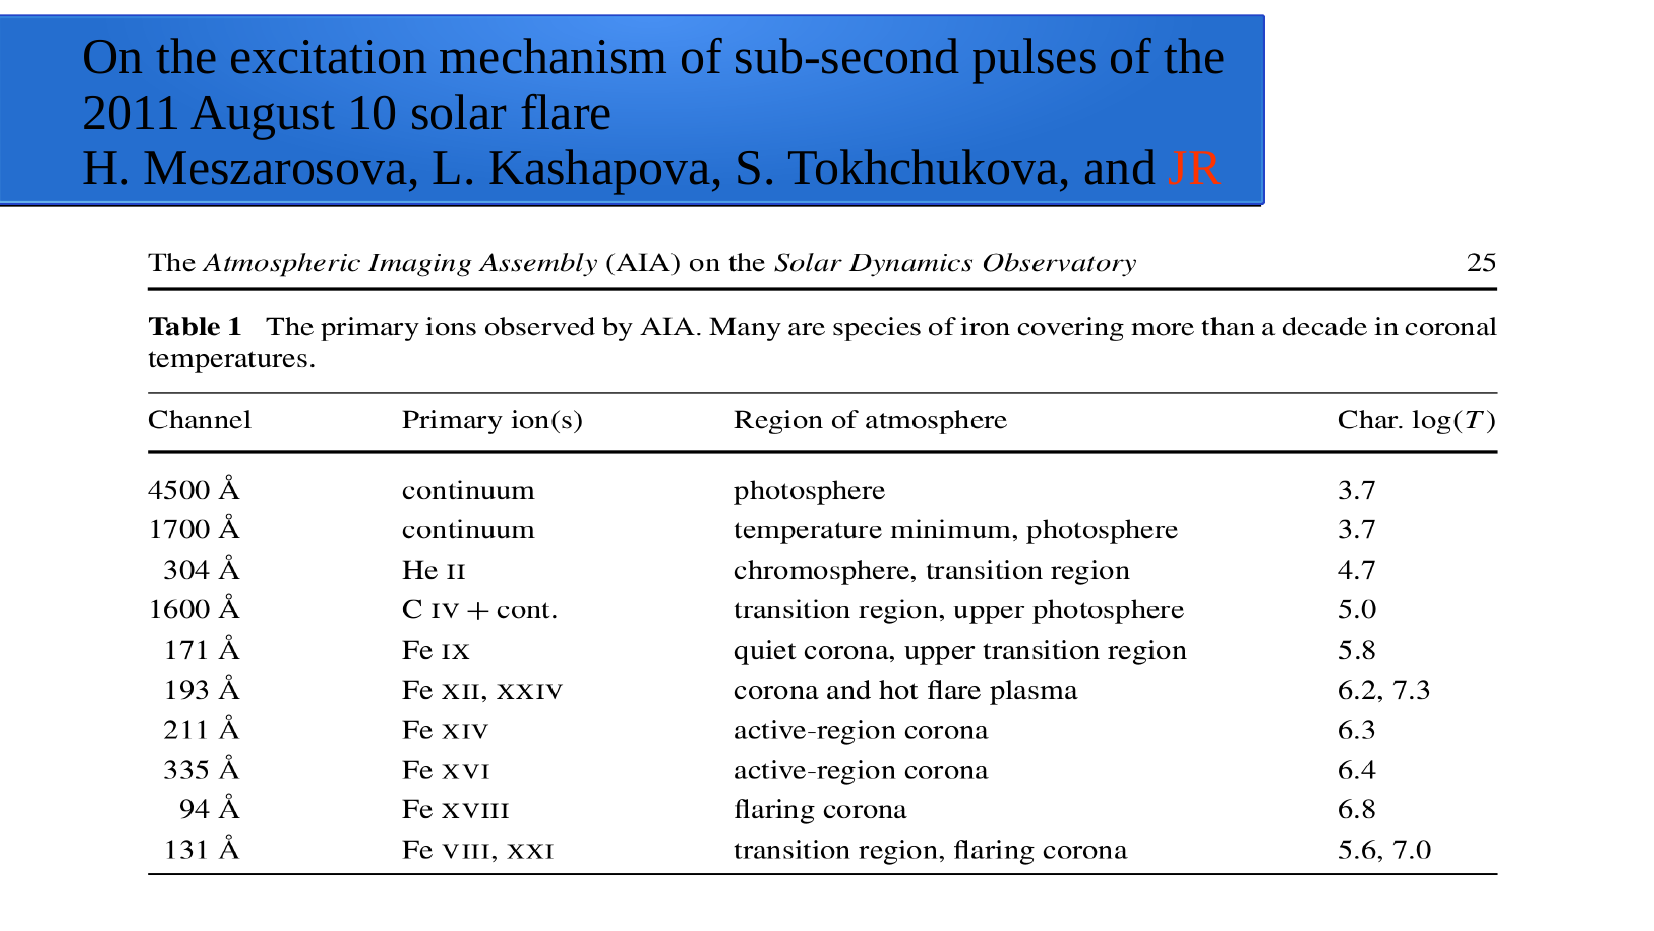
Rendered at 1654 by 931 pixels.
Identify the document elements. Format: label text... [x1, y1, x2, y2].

picture [131, 241, 1515, 886]
title On the excitation mechanism of sub-second pulses of the 2011 August 10 solar flare H. Meszarosova, L. Kashapova, S. Tokhchukova, and JR [82, 28, 1235, 196]
